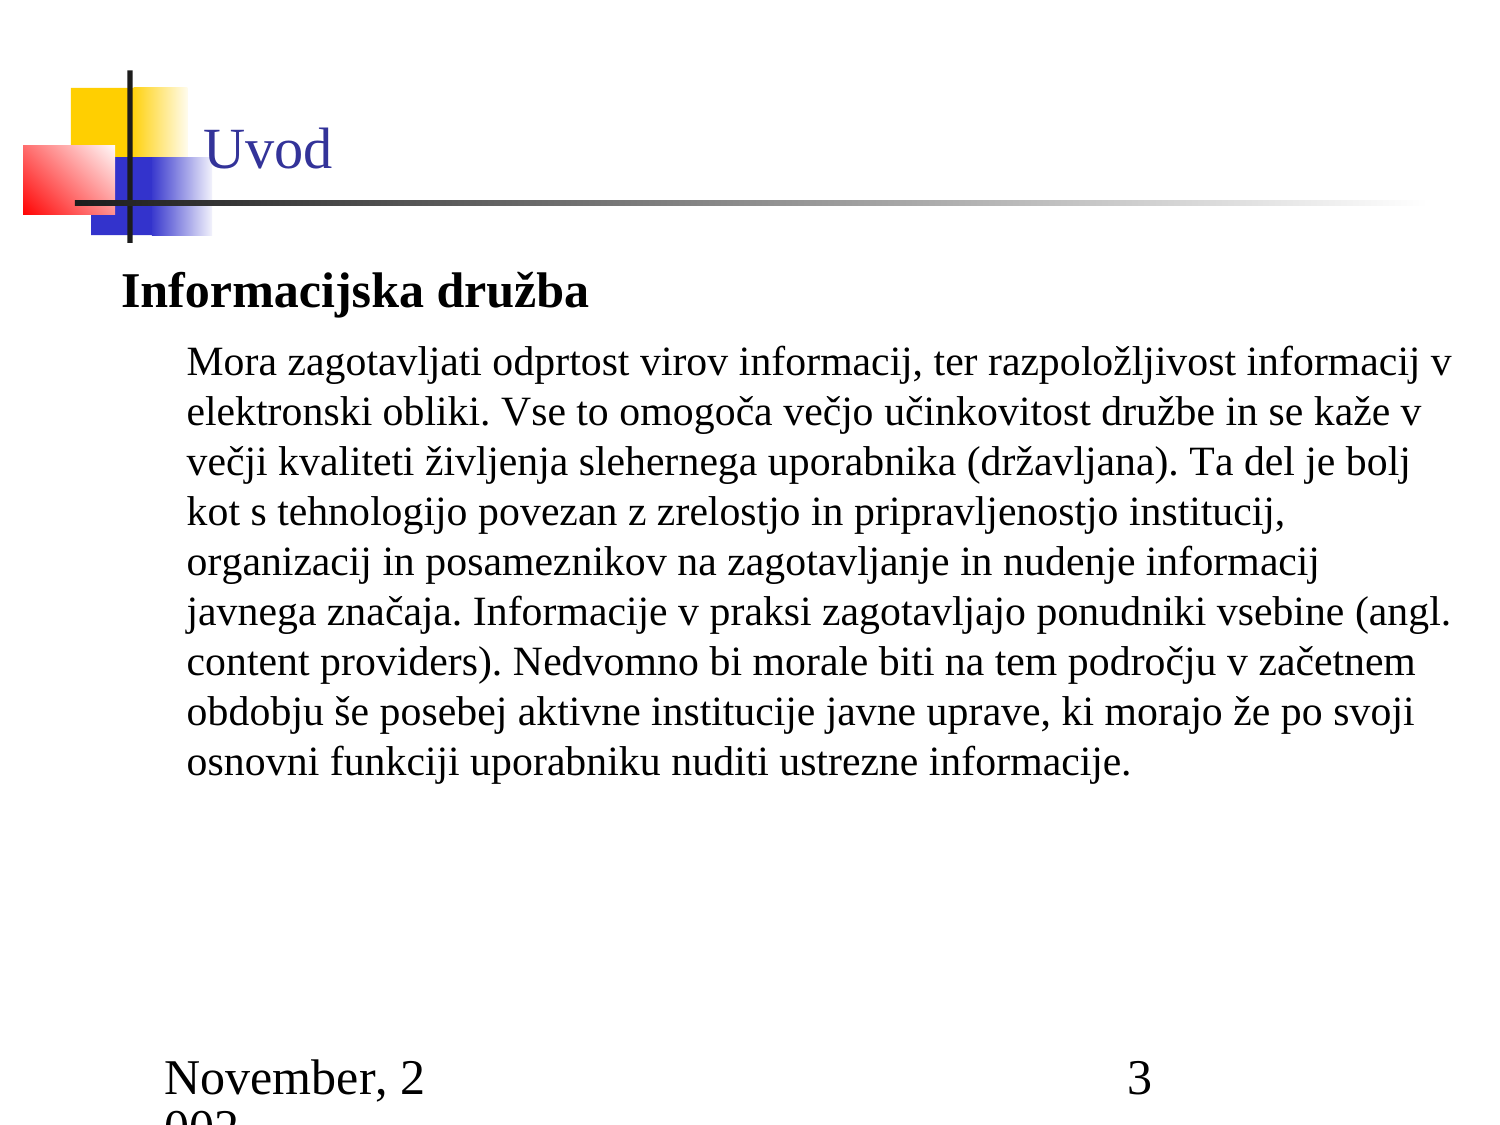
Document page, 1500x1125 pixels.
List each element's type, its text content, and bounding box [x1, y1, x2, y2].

list Informacijska družba Mora zagotavljati odprtost virov informacij, ter razpoložljivost informacij v elektronski obliki. Vse to omogoča večjo učinkovitost družbe in se kaže v večji kvaliteti življenja slehernega uporabnika (državljana). Ta del je bolj kot s tehnologijo povezan z zrelostjo in pripravljenostjo institucij, organizacij in posameznikov na zagotavljanje in nudenje informacij javnega značaja. Informacije v praksi zagotavljajo ponudniki vsebine (angl. content providers). Nedvomno bi morale biti na tem področju v začetnem obdobju še posebej aktivne institucije javne uprave, ki morajo že po svoji osnovni funkciji uporabniku nuditi ustrezne informacije. [50, 249, 1469, 1007]
title Uvod [188, 101, 1468, 188]
